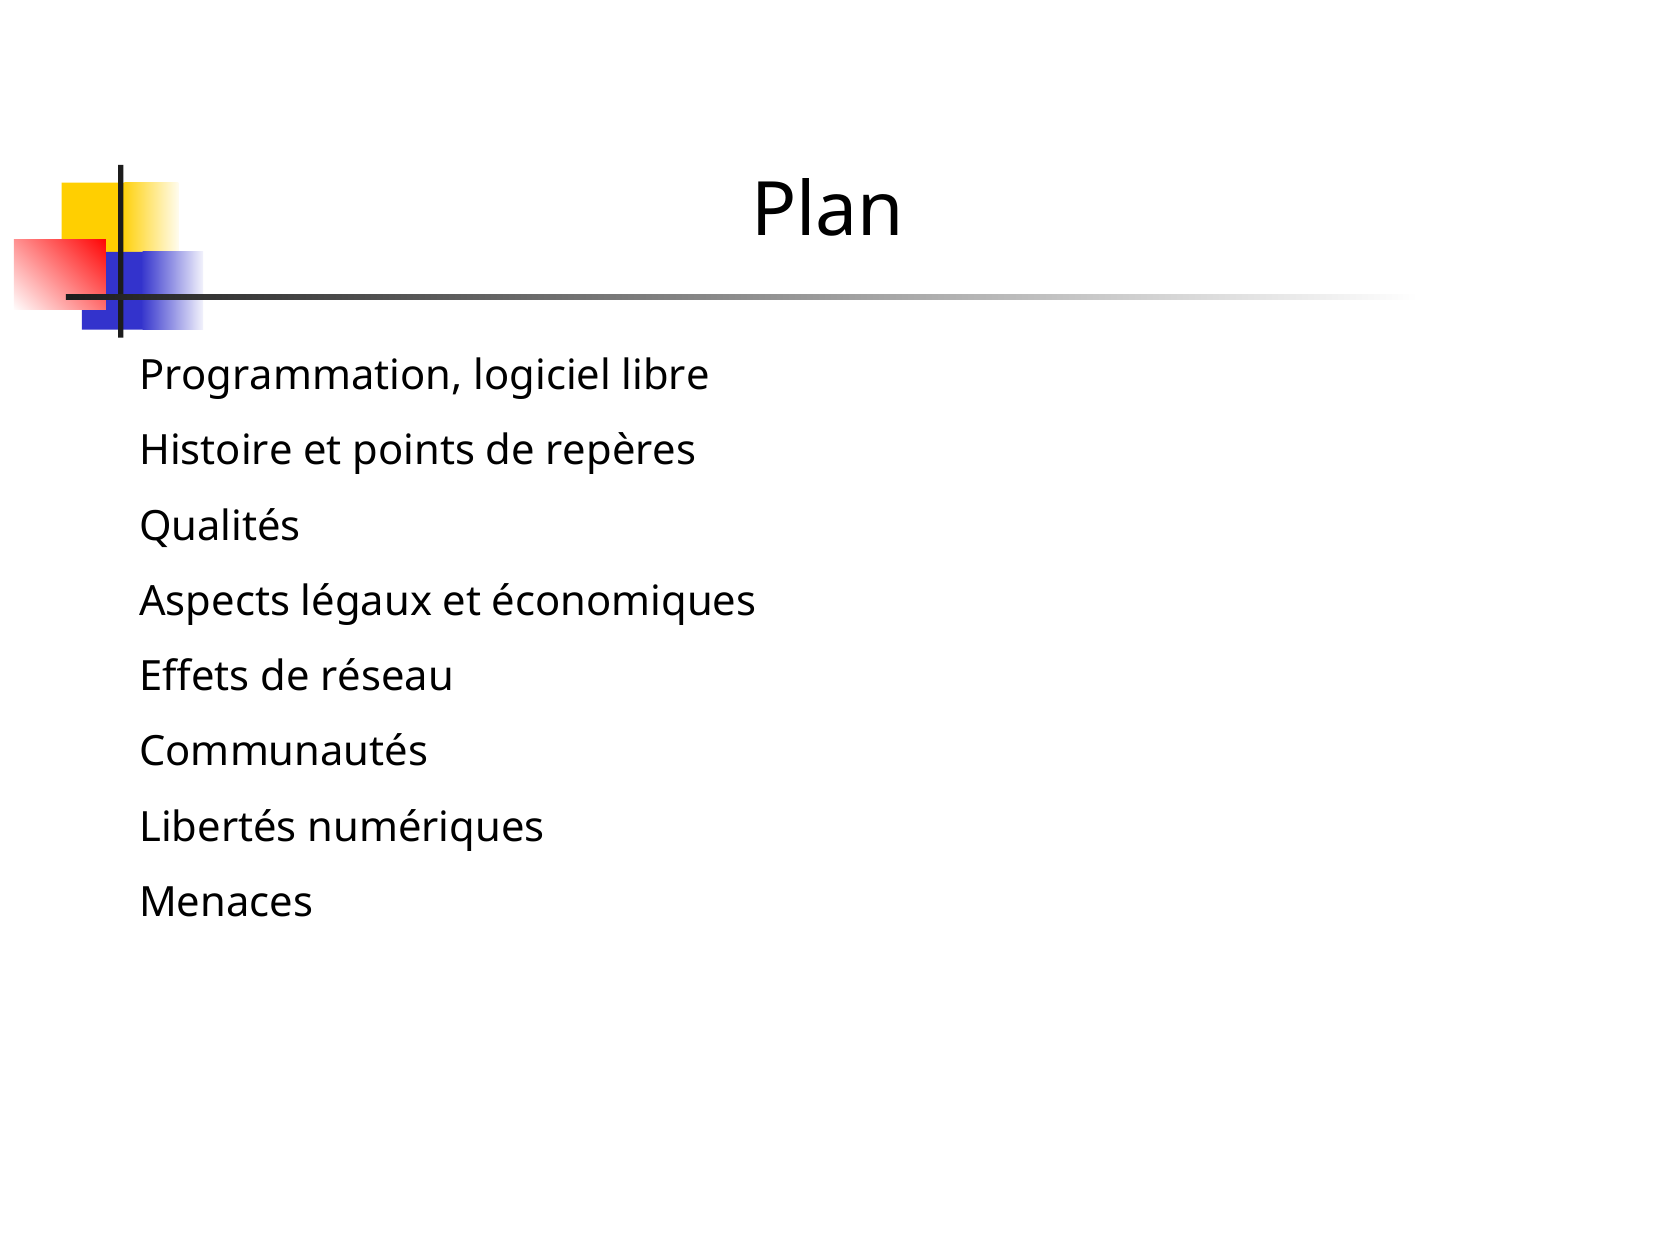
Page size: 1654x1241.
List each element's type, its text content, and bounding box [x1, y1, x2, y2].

list Programmation, logiciel libre Histoire et points de repères Qualités Aspects légaux et économiques Effets de réseau Communautés Libertés numériques Menaces [121, 344, 1534, 1127]
title Plan [121, 102, 1534, 311]
